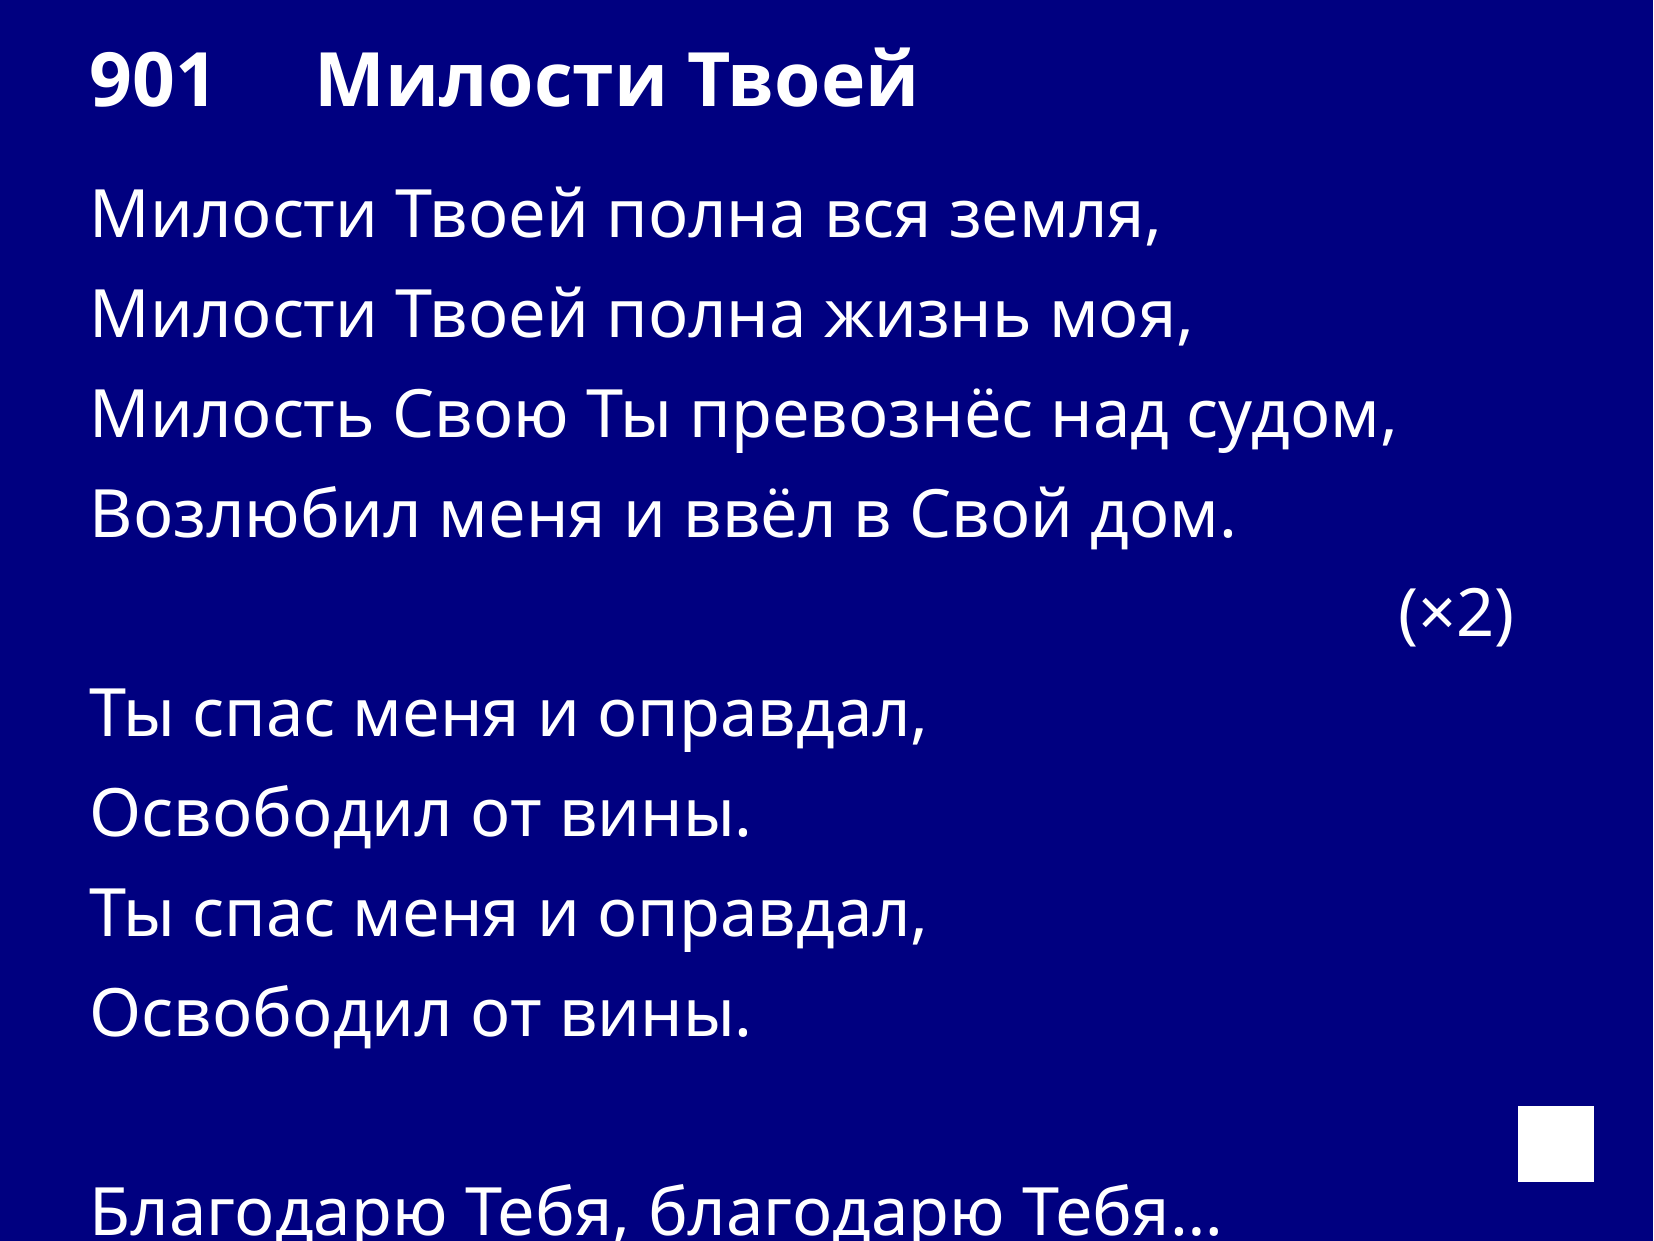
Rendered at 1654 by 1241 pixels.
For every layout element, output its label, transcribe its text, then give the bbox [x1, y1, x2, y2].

text_box 901 Милости Твоей [75, 18, 1576, 132]
text_box [1518, 1106, 1594, 1182]
text_box Милости Твоей полна вся земля, Милости Твоей полна жизнь моя, Милость Свою Ты превознёс над судом, Возлюбил меня и ввёл в Свой дом. (×2) Ты спас меня и оправдал, Освободил от вины. Ты спас меня и оправдал, Освободил от вины. Благодарю Тебя, благодарю Тебя… [75, 150, 1576, 1163]
